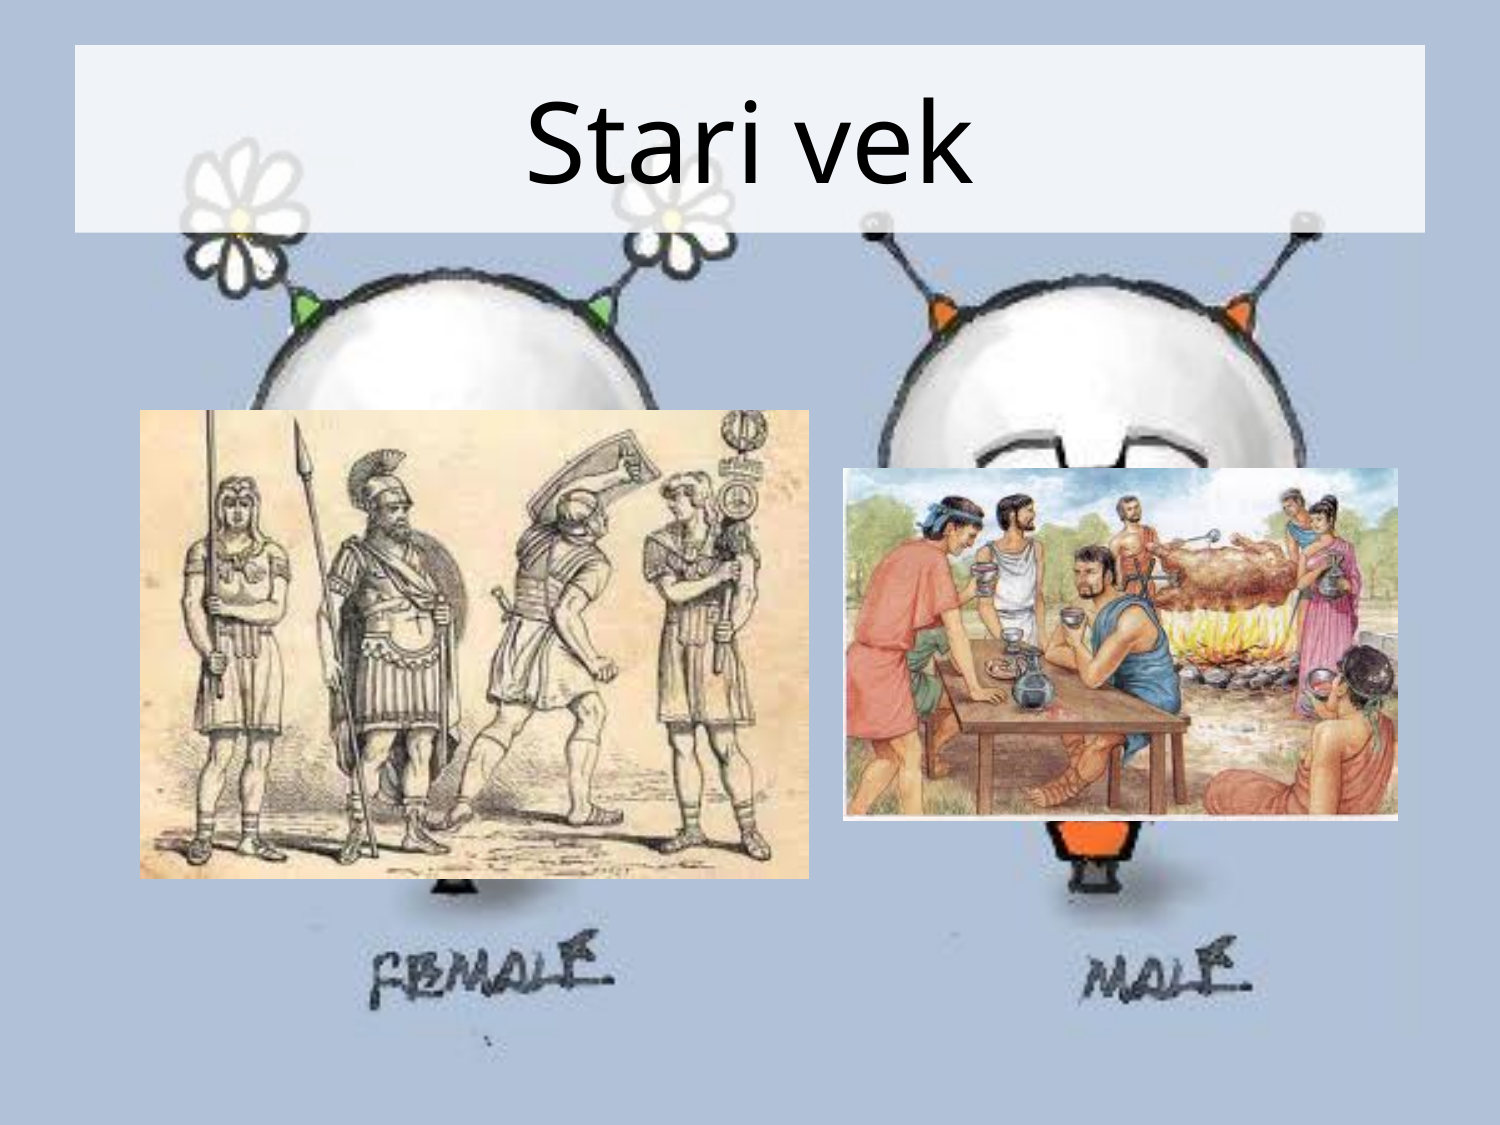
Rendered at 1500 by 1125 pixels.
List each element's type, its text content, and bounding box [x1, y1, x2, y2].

title Stari vek [75, 45, 1425, 233]
picture [0, 0, 1500, 1125]
